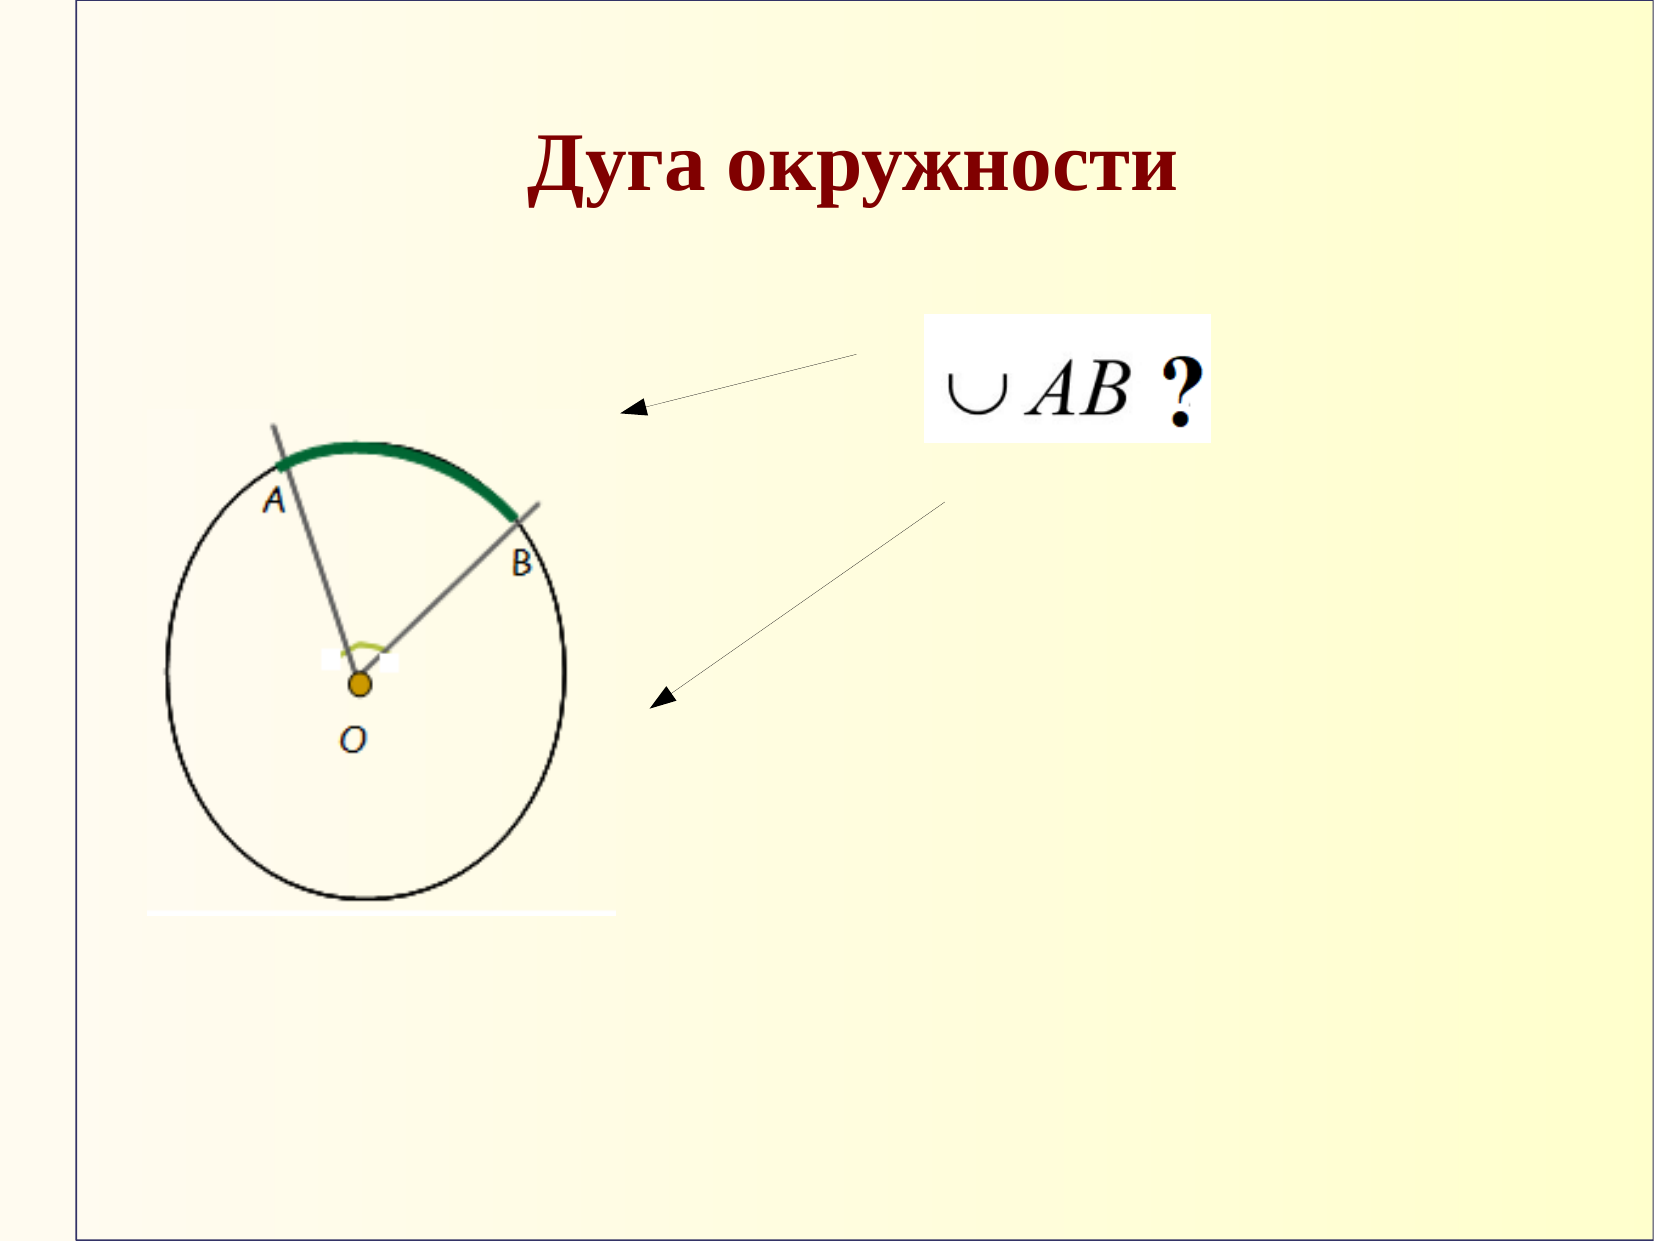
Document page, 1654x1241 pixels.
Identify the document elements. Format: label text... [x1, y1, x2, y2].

picture [0, 0, 75, 1241]
title Дуга окружности [147, 59, 1559, 266]
picture [924, 314, 1211, 443]
picture [147, 409, 616, 916]
